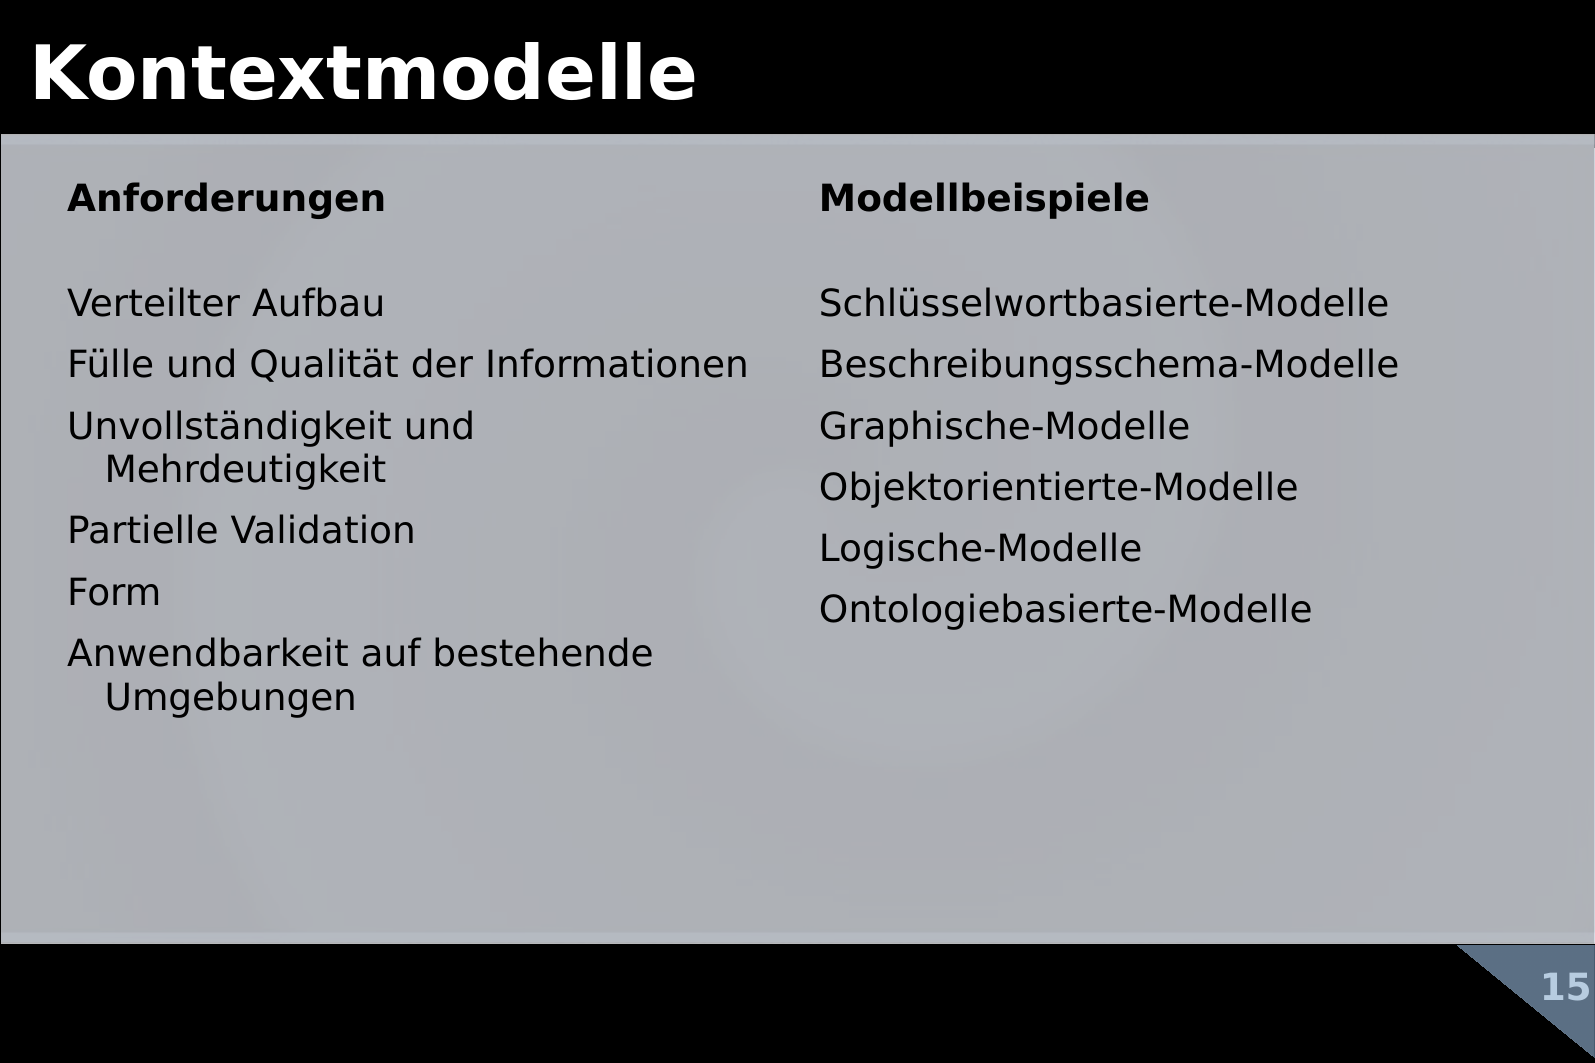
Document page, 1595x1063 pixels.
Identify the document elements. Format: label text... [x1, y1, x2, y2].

list Modellbeispiele Schlüsselwortbasierte-Modelle Beschreibungsschema-Modelle Graphische-Modelle Objektorientierte-Modelle Logische-Modelle Ontologiebasierte-Modelle [801, 177, 1536, 901]
title Kontextmodelle [29, 29, 1465, 119]
list Anforderungen Verteilter Aufbau Fülle und Qualität der Informationen Unvollständigkeit und Mehrdeutigkeit Partielle Validation Form Anwendbarkeit auf bestehende Umgebungen [29, 177, 765, 916]
